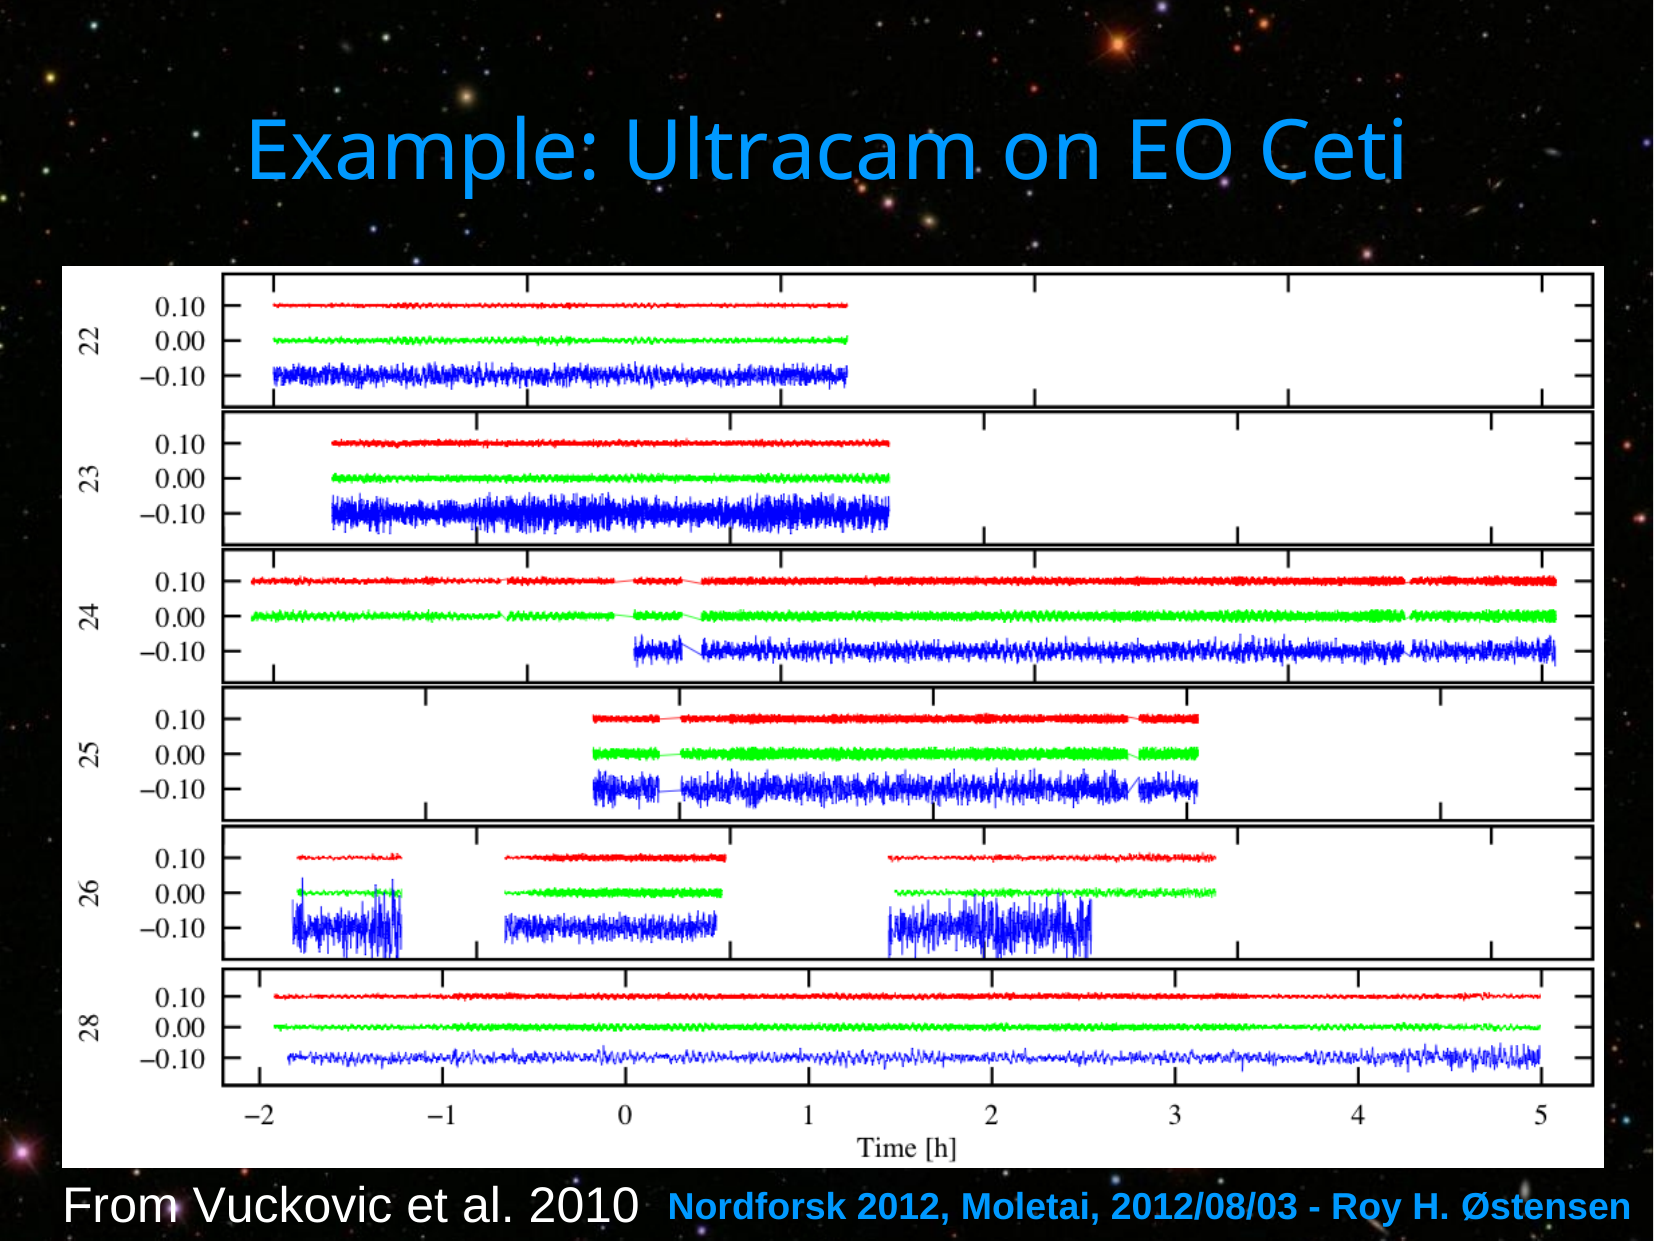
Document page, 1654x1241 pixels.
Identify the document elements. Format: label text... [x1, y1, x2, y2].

title Example: Ultracam on EO Ceti [121, 43, 1534, 252]
picture [0, 0, 1654, 1241]
text_box From Vuckovic et al. 2010 [62, 1176, 668, 1235]
